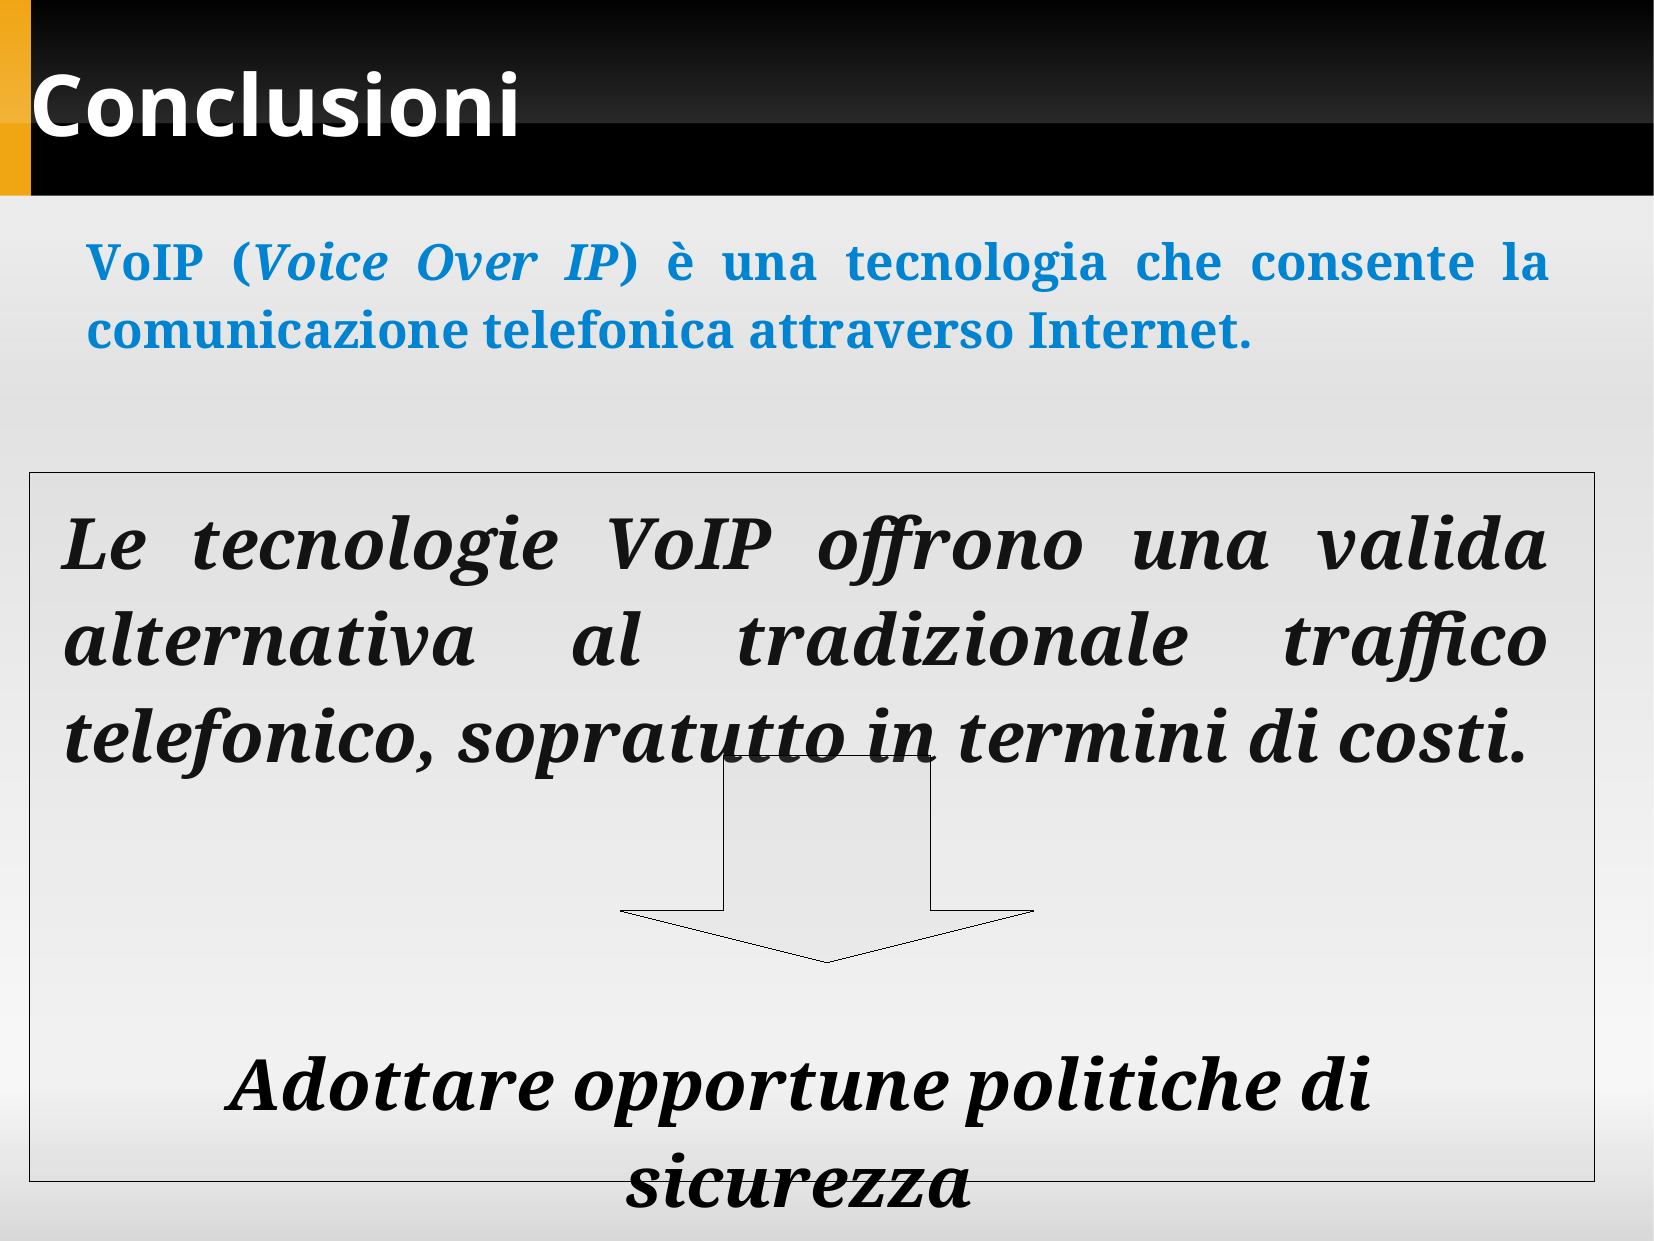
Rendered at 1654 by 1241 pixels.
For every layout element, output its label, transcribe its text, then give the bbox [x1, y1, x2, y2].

picture [0, 0, 1654, 1241]
text_box [826, 1173, 837, 1182]
text_box [702, 1173, 715, 1182]
text_box VoIP (Voice Over IP) è una tecnologia che consente la comunicazione telefonica attraverso Internet. [71, 219, 1566, 415]
text_box [29, 472, 1595, 1182]
text_box Adottare opportune politiche di sicurezza [212, 1027, 1512, 1128]
title Conclusioni [29, 0, 1625, 208]
text_box [942, 1173, 956, 1182]
